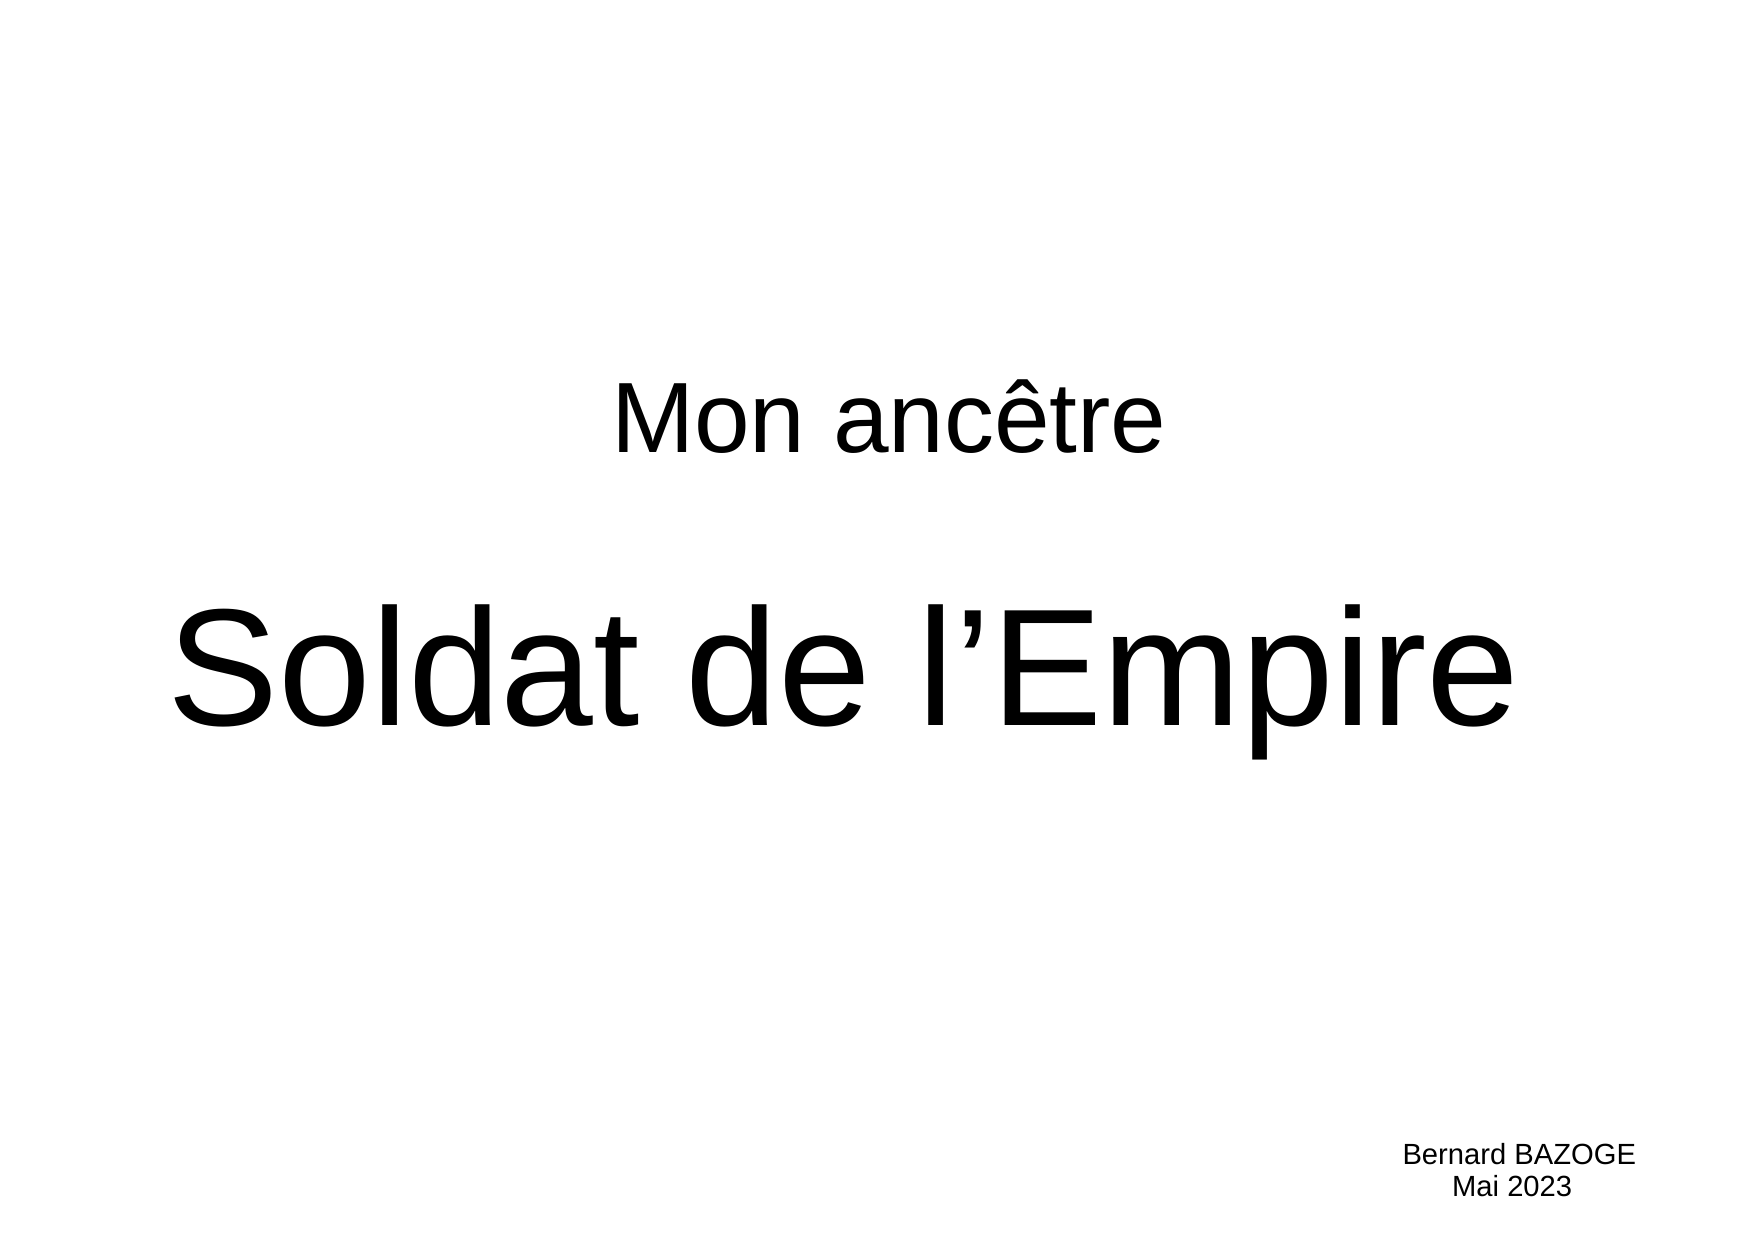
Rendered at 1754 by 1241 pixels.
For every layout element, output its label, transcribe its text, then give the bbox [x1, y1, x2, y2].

text_box Bernard BAZOGE Mai 2023 [1387, 1130, 1652, 1211]
text_box Soldat de l’Empire [152, 566, 1536, 768]
text_box Mon ancêtre [596, 354, 1182, 481]
